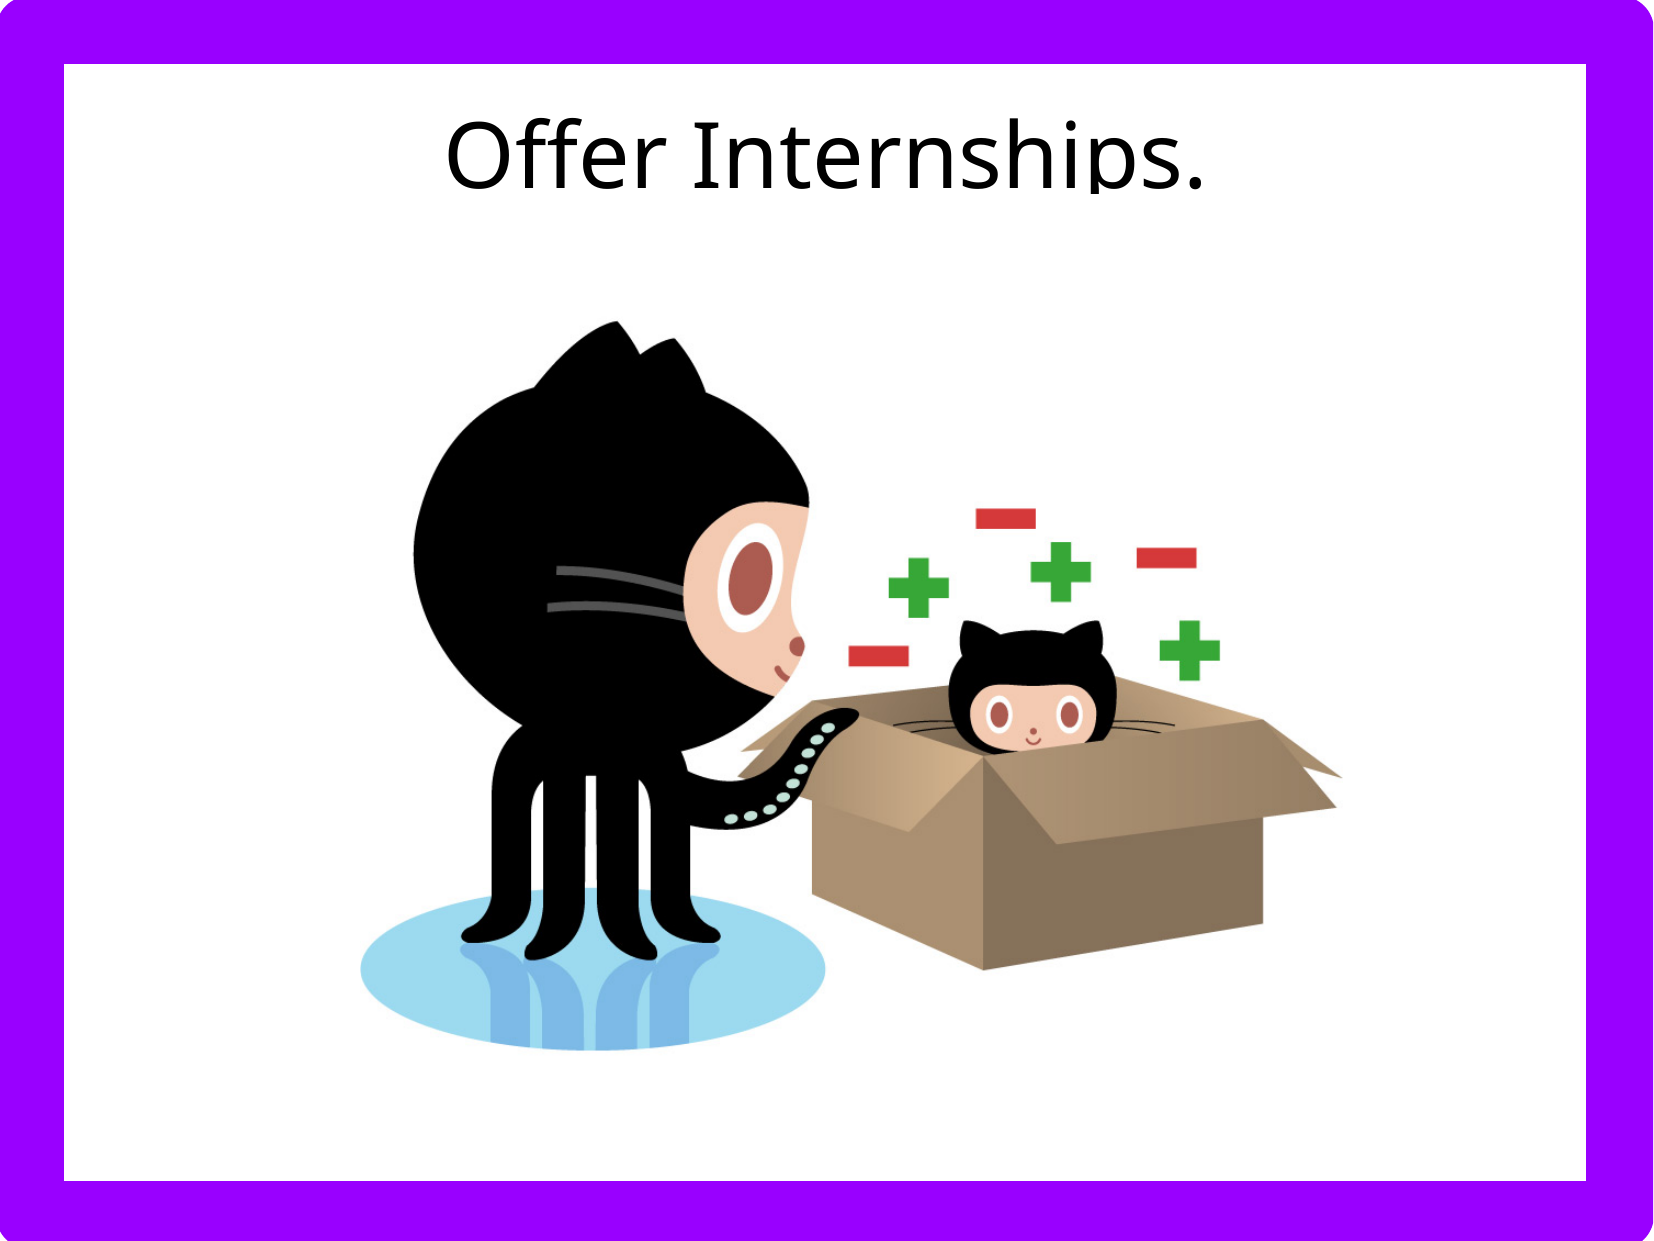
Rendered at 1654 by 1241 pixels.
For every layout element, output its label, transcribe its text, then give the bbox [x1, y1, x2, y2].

title Offer Internships. [82, 49, 1571, 257]
picture [360, 194, 1343, 1178]
